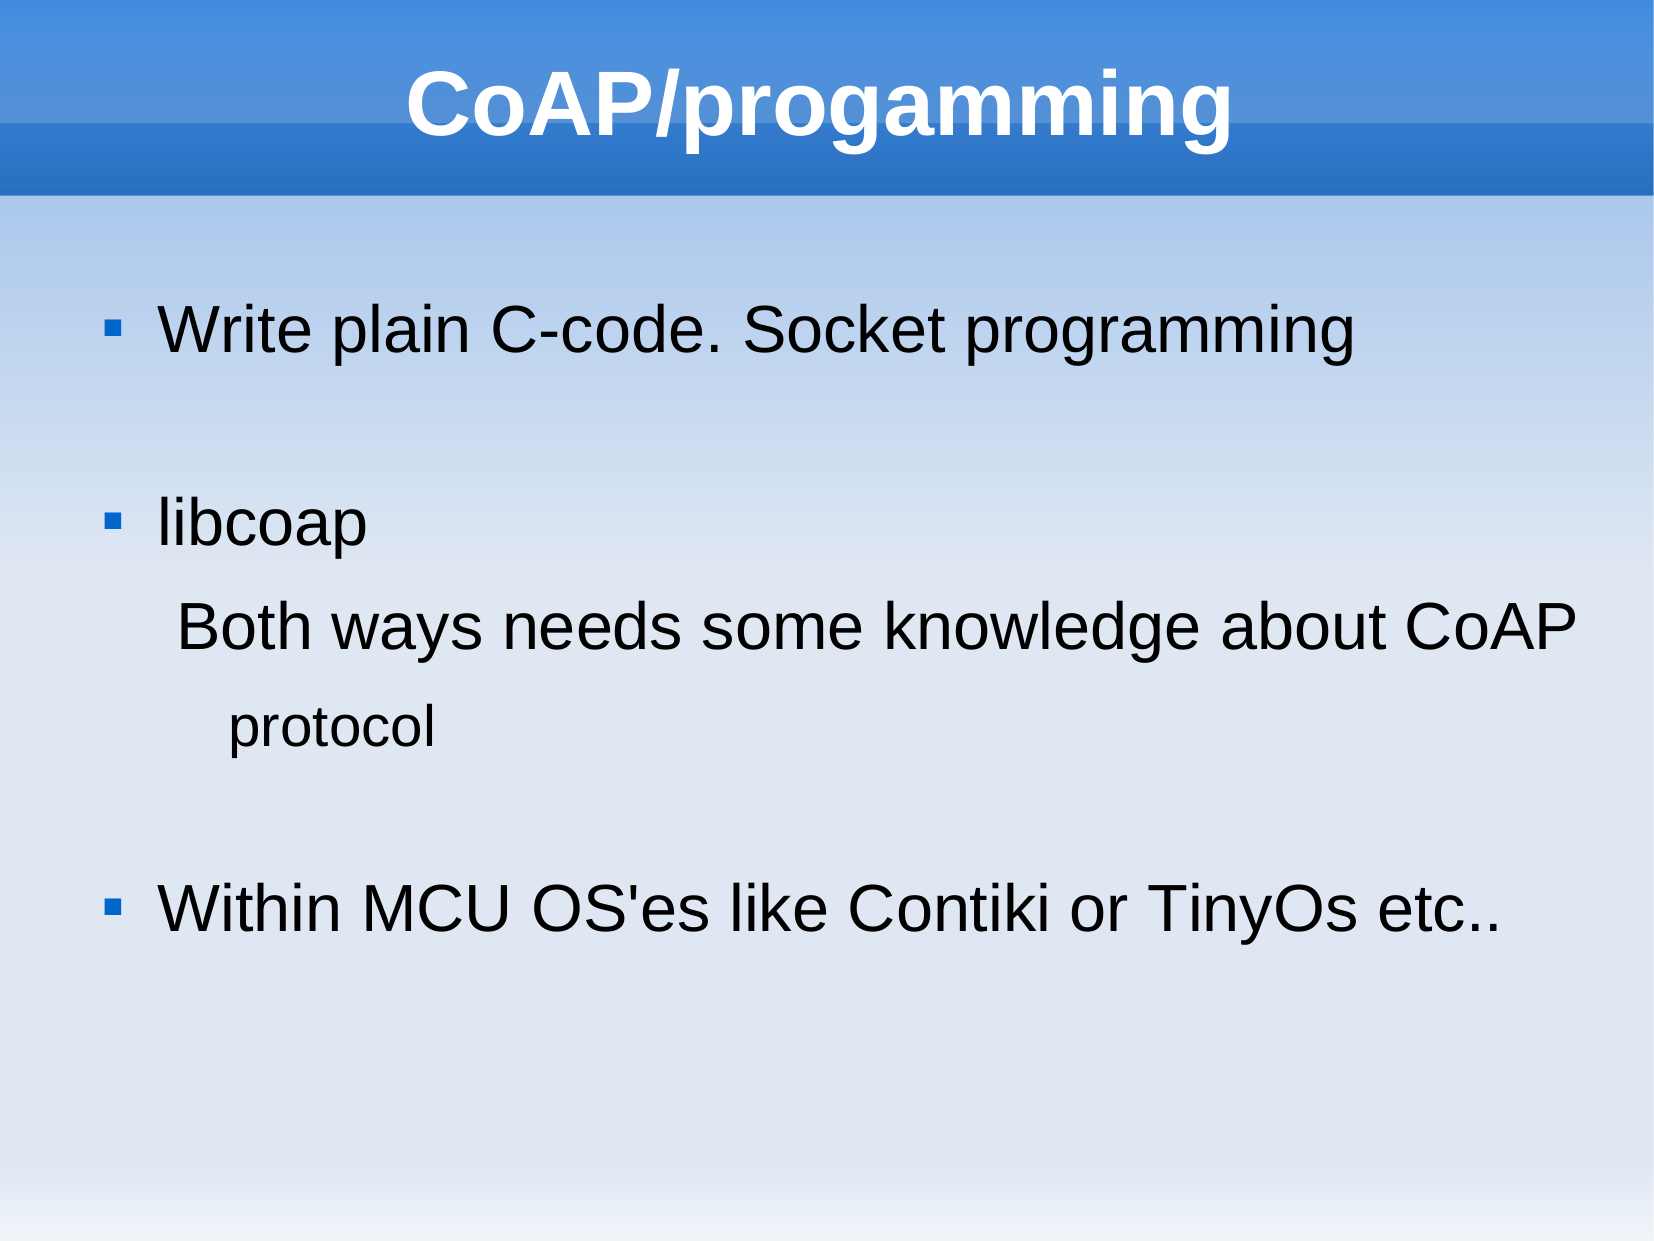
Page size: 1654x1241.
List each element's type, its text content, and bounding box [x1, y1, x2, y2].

list Write plain C-code. Socket programming libcoap Both ways needs some knowledge about CoAP protocol Within MCU OS'es like Contiki or TinyOs etc.. [86, 187, 1613, 1007]
title CoAP/progamming [76, 0, 1565, 208]
picture [0, 0, 1654, 1241]
